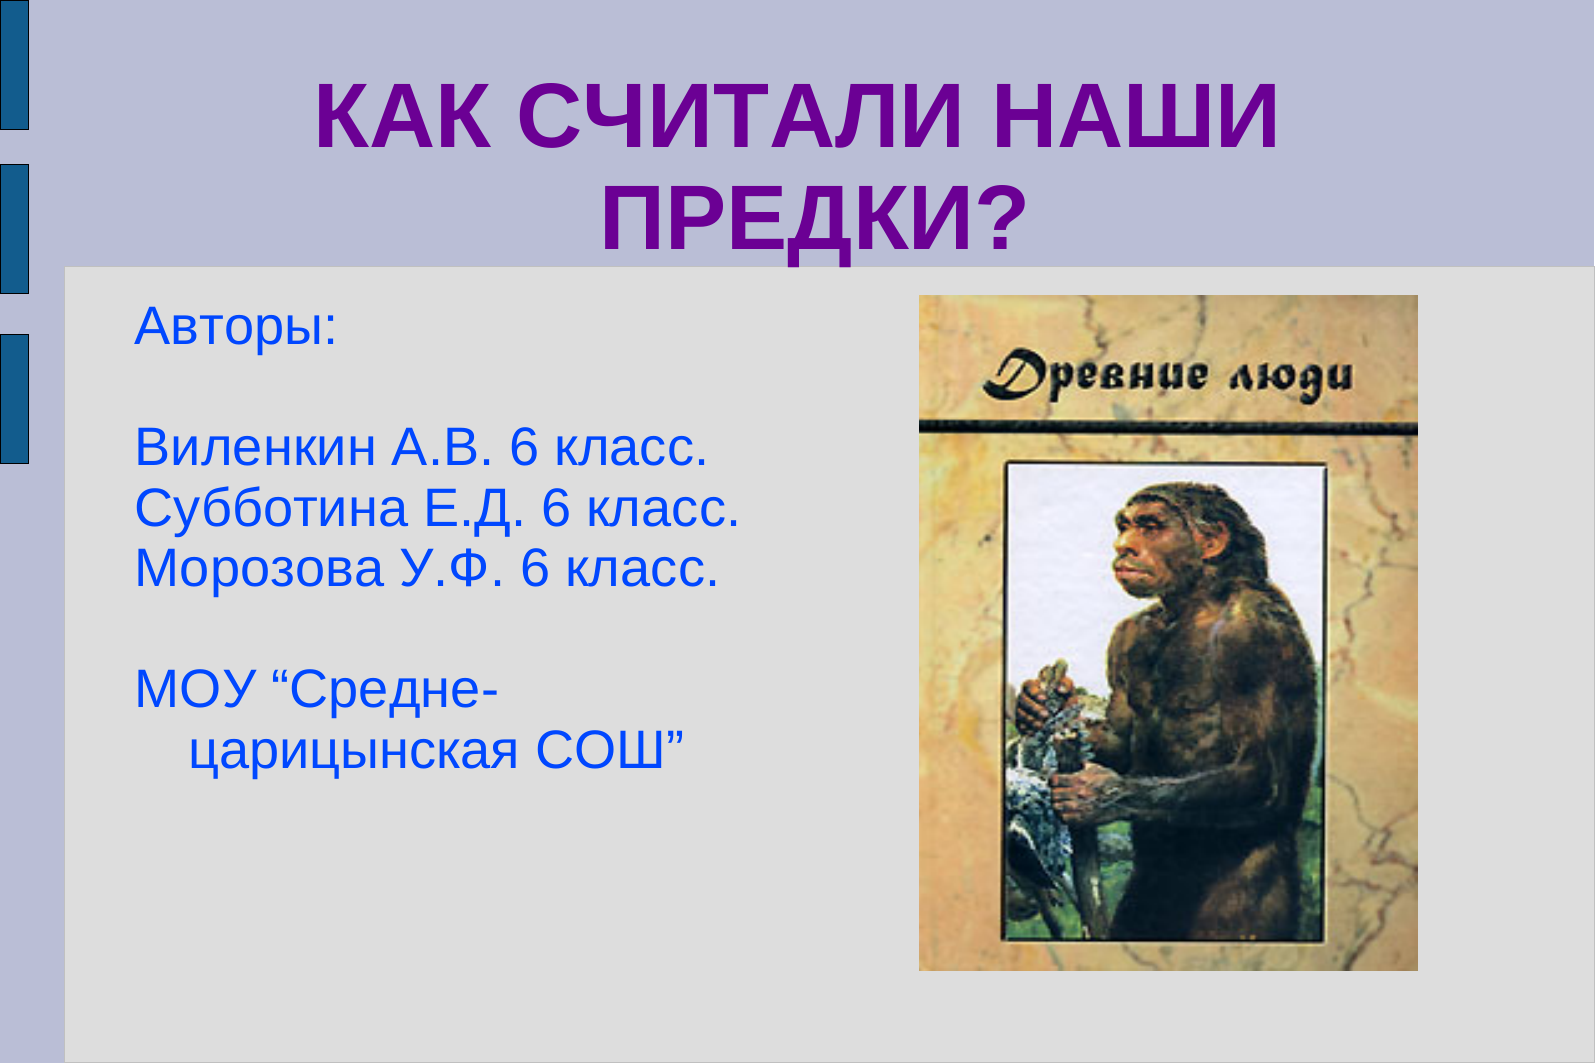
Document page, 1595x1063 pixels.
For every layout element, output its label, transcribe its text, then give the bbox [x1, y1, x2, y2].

title КАК СЧИТАЛИ НАШИ ПРЕДКИ? [117, 64, 1479, 270]
picture [919, 295, 1418, 971]
list Авторы: Виленкин А.В. 6 класс. Субботина Е.Д. 6 класс. Морозова У.Ф. 6 класс. МОУ “Средне-царицынская СОШ” [117, 295, 782, 966]
